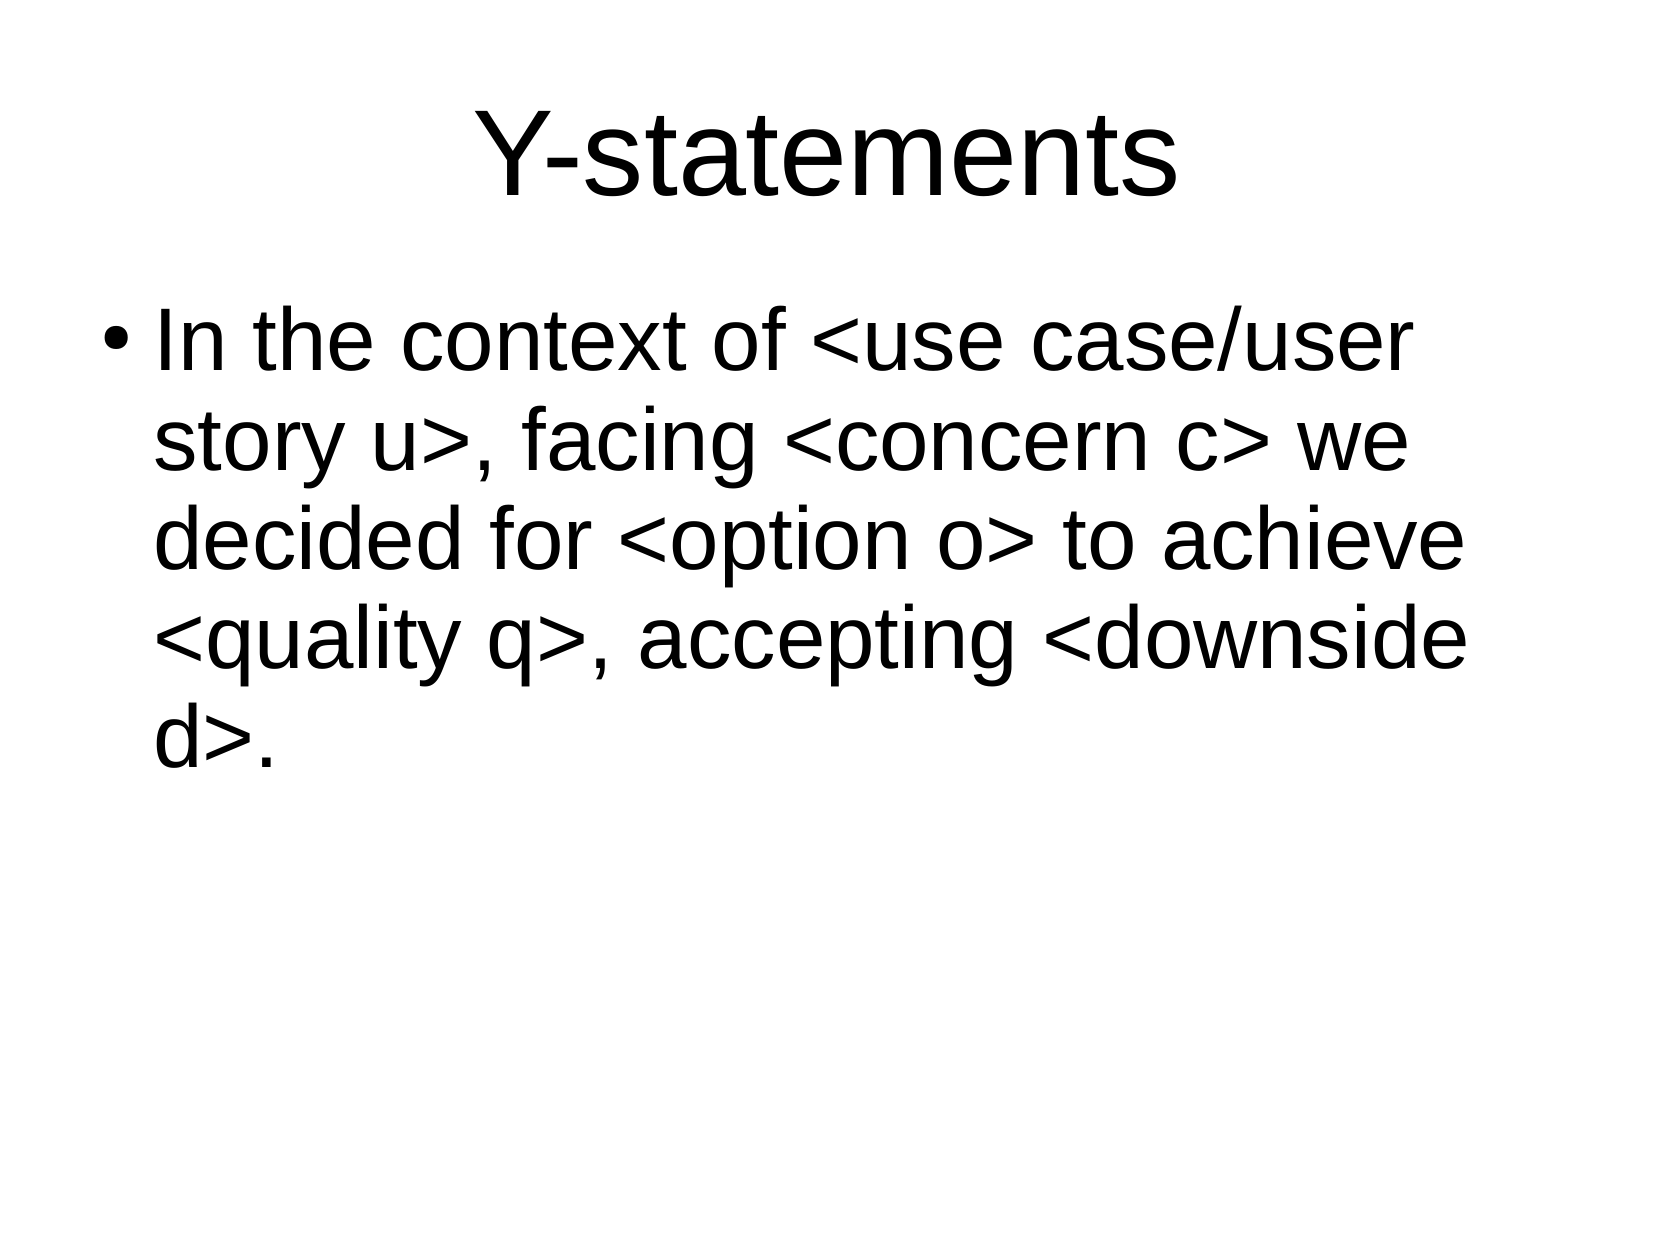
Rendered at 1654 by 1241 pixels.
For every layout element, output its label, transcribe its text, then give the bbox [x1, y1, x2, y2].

list In the context of <use case/user story u>, facing <concern c> we decided for <option o> to achieve <quality q>, accepting <downside d>. [82, 290, 1571, 1010]
title Y-statements [82, 49, 1571, 257]
